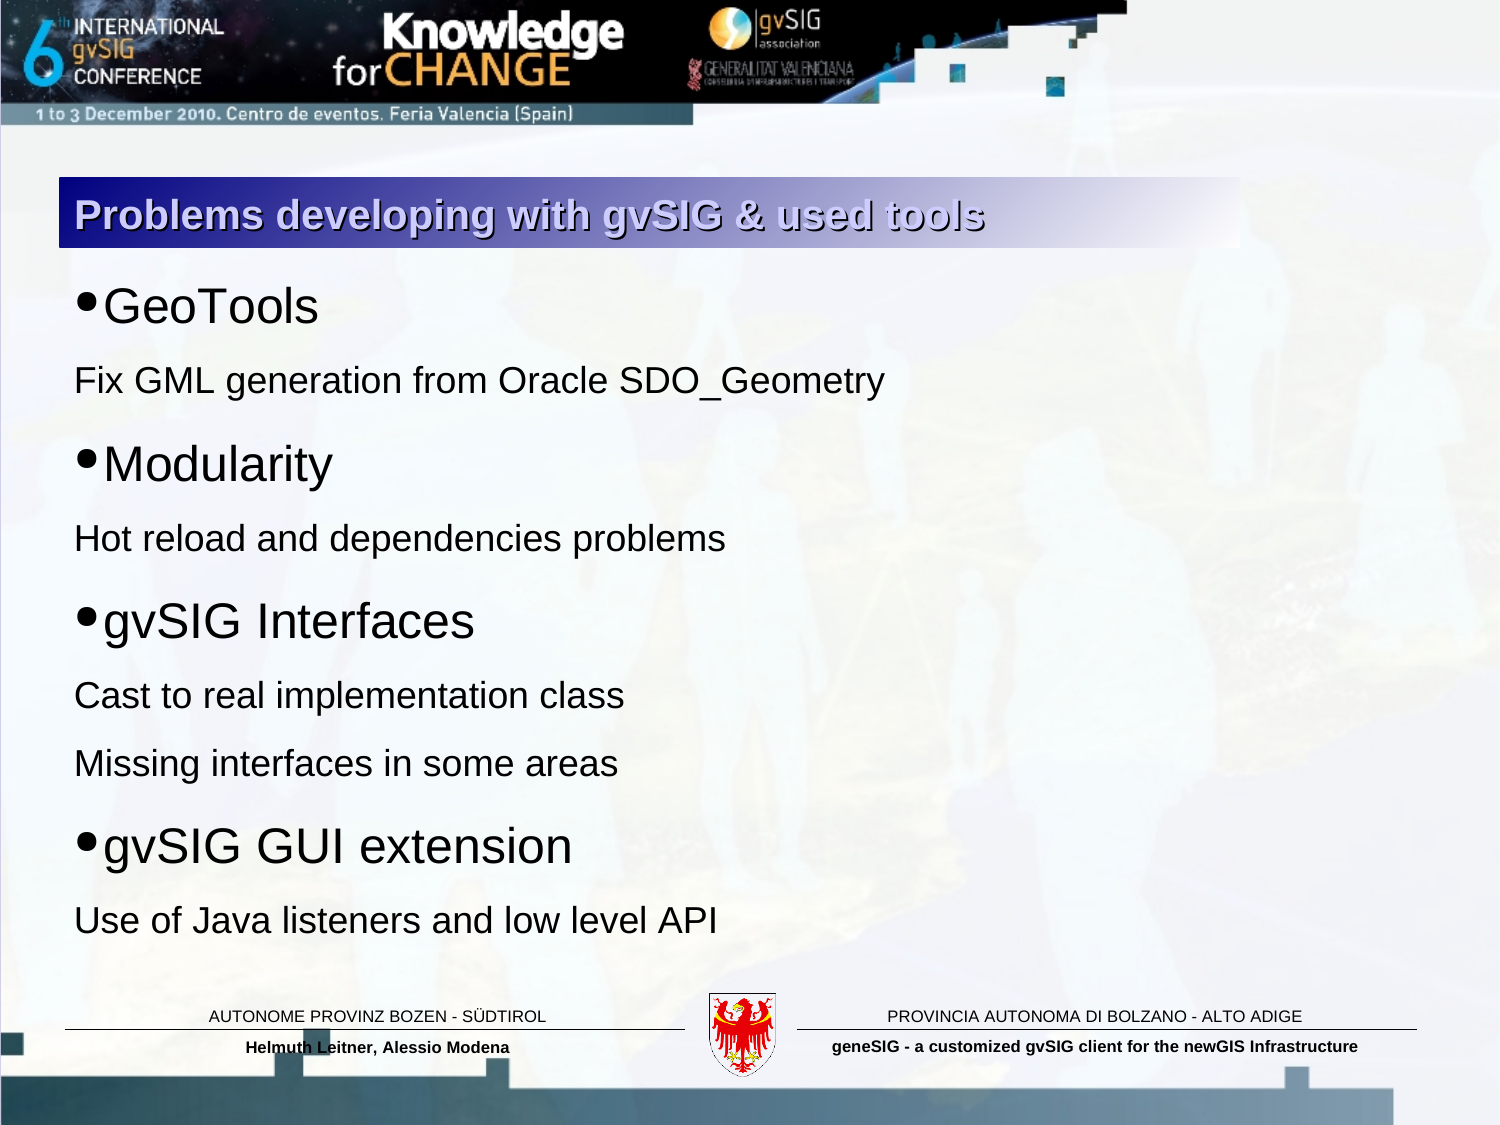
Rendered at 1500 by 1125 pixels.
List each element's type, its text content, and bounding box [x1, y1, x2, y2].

text_box Problems developing with gvSIG & used tools [59, 177, 1241, 236]
picture [0, 0, 1500, 1125]
text_box GeoTools Fix GML generation from Oracle SDO_Geometry Modularity Hot reload and dependencies problems gvSIG Interfaces Cast to real implementation class Missing interfaces in some areas gvSIG GUI extension Use of Java listeners and low level API [59, 236, 1477, 949]
